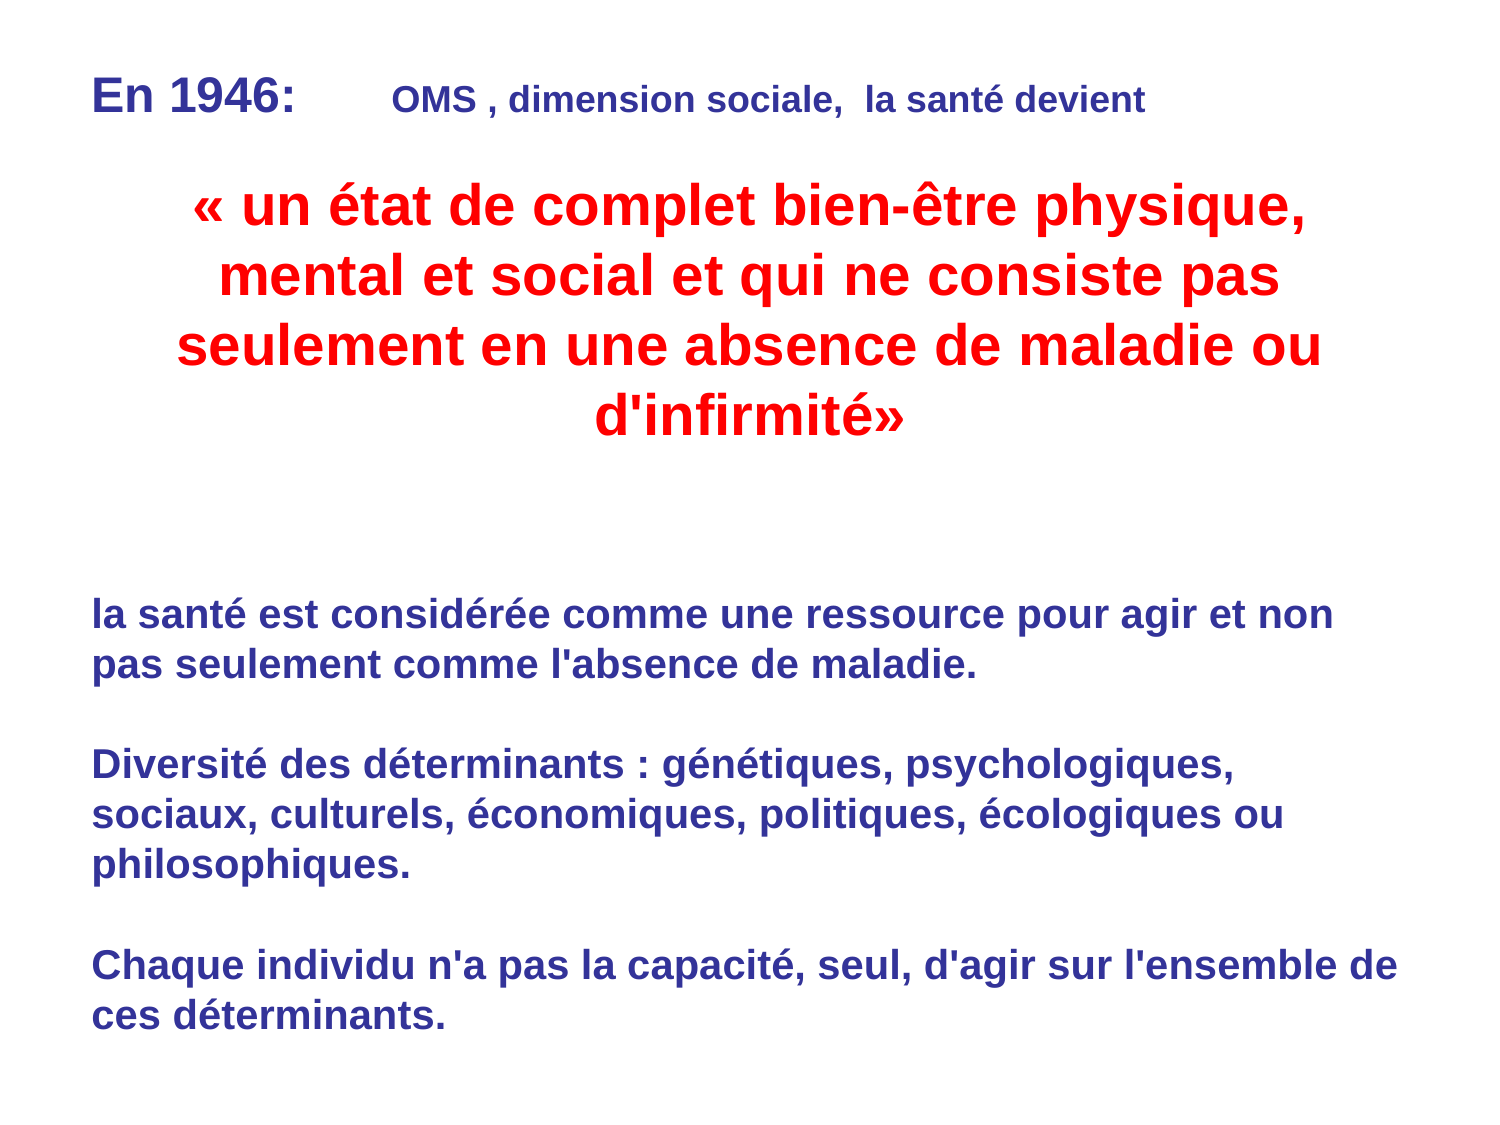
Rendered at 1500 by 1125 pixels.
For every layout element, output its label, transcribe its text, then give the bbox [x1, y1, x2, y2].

text_box En 1946: OMS , dimension sociale, la santé devient « un état de complet bien-être physique, mental et social et qui ne consiste pas seulement en une absence de maladie ou d'infirmité» la santé est considérée comme une ressource pour agir et non pas seulement comme l'absence de maladie. Diversité des déterminants : génétiques, psychologiques, sociaux, culturels, économiques, politiques, écologiques ou philosophiques. Chaque individu n'a pas la capacité, seul, d'agir sur l'ensemble de ces déterminants. [76, 54, 1424, 1046]
